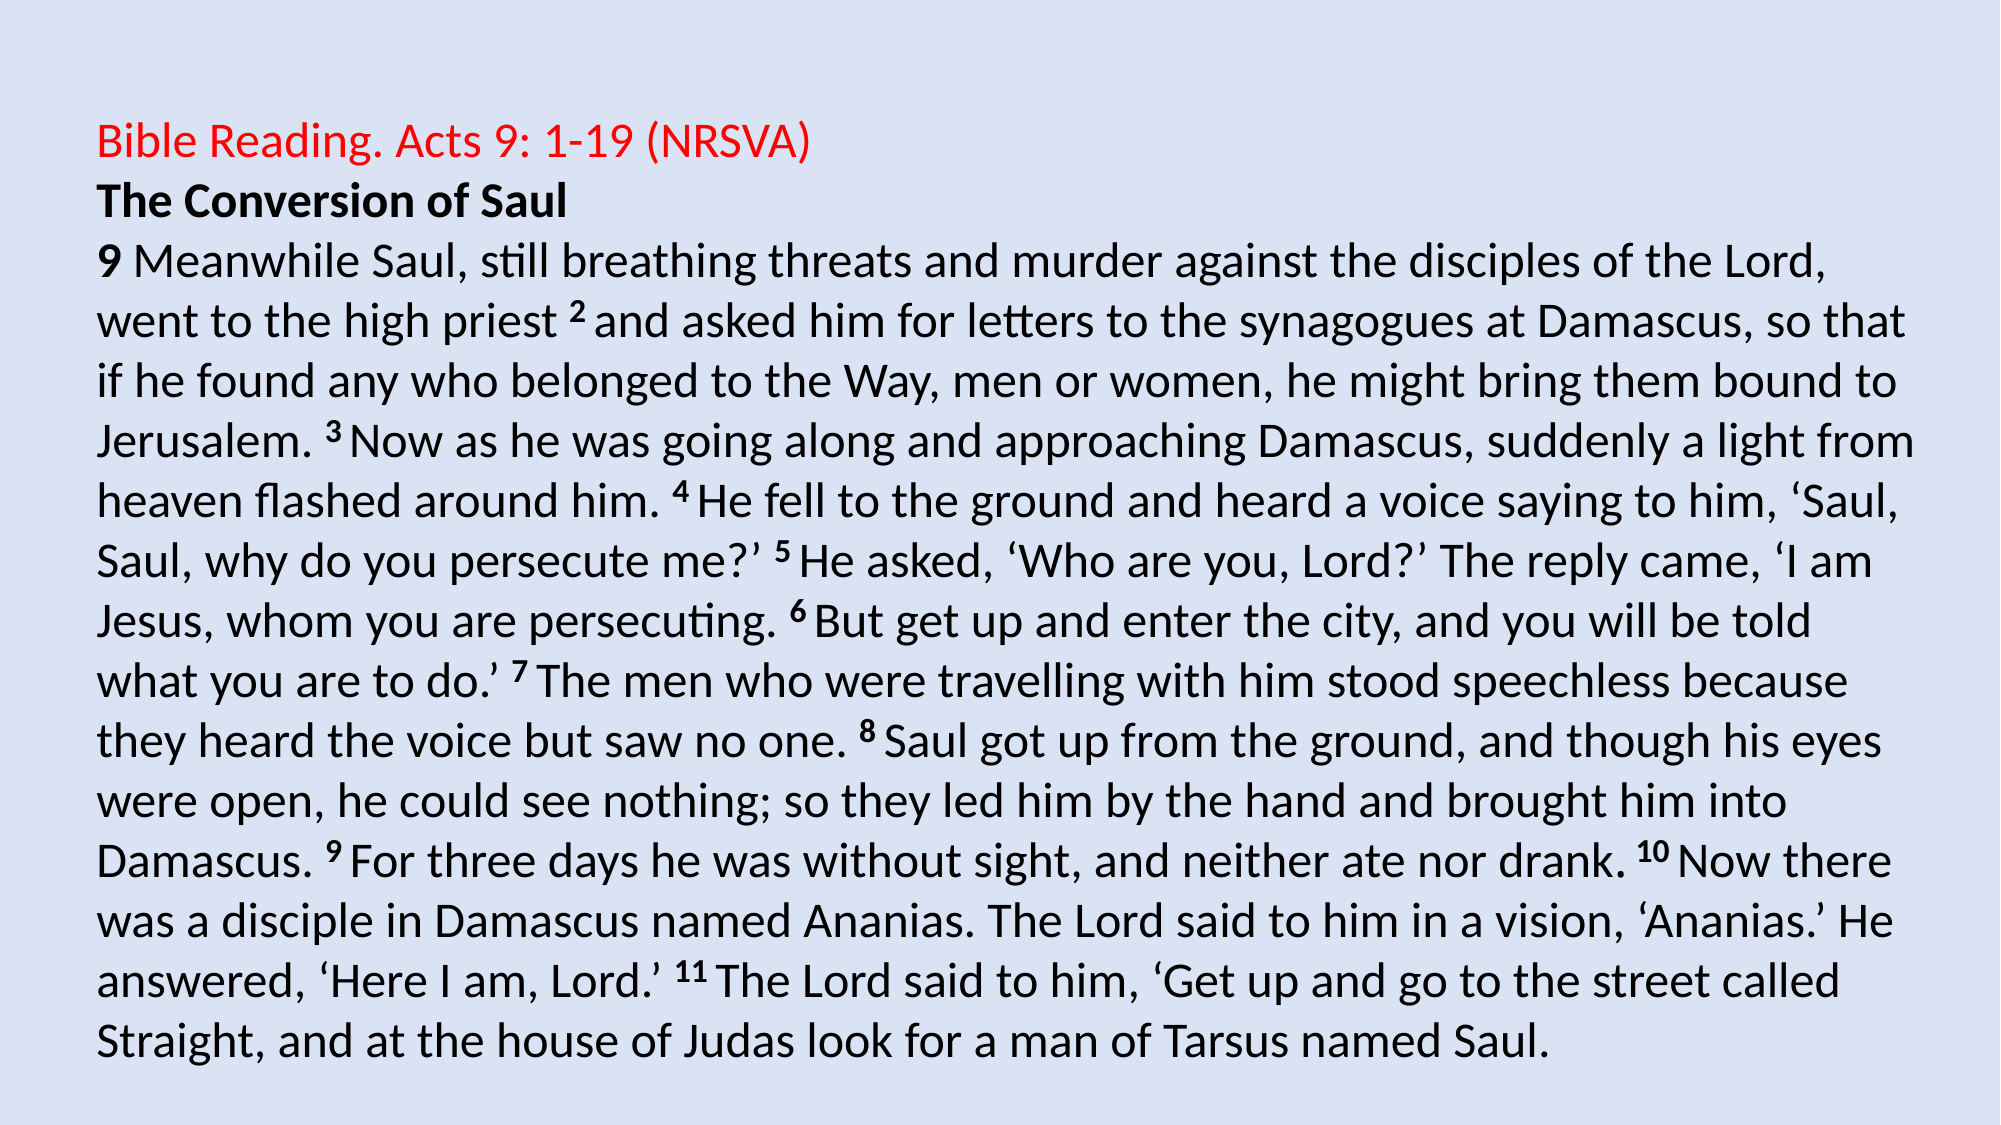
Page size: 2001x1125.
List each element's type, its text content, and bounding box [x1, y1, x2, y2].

text_box Bible Reading. Acts 9: 1-19 (NRSVA) The Conversion of Saul 9 Meanwhile Saul, still breathing threats and murder against the disciples of the Lord, went to the high priest 2 and asked him for letters to the synagogues at Damascus, so that if he found any who belonged to the Way, men or women, he might bring them bound to Jerusalem. 3 Now as he was going along and approaching Damascus, suddenly a light from heaven flashed around him. 4 He fell to the ground and heard a voice saying to him, ‘Saul, Saul, why do you persecute me?’ 5 He asked, ‘Who are you, Lord?’ The reply came, ‘I am Jesus, whom you are persecuting. 6 But get up and enter the city, and you will be told what you are to do.’ 7 The men who were travelling with him stood speechless because they heard the voice but saw no one. 8 Saul got up from the ground, and though his eyes were open, he could see nothing; so they led him by the hand and brought him into Damascus. 9 For three days he was without sight, and neither ate nor drank. 10 Now there was a disciple in Damascus named Ananias. The Lord said to him in a vision, ‘Ananias.’ He answered, ‘Here I am, Lord.’ 11 The Lord said to him, ‘Get up and go to the street called Straight, and at the house of Judas look for a man of Tarsus named Saul. [81, 99, 1936, 1125]
